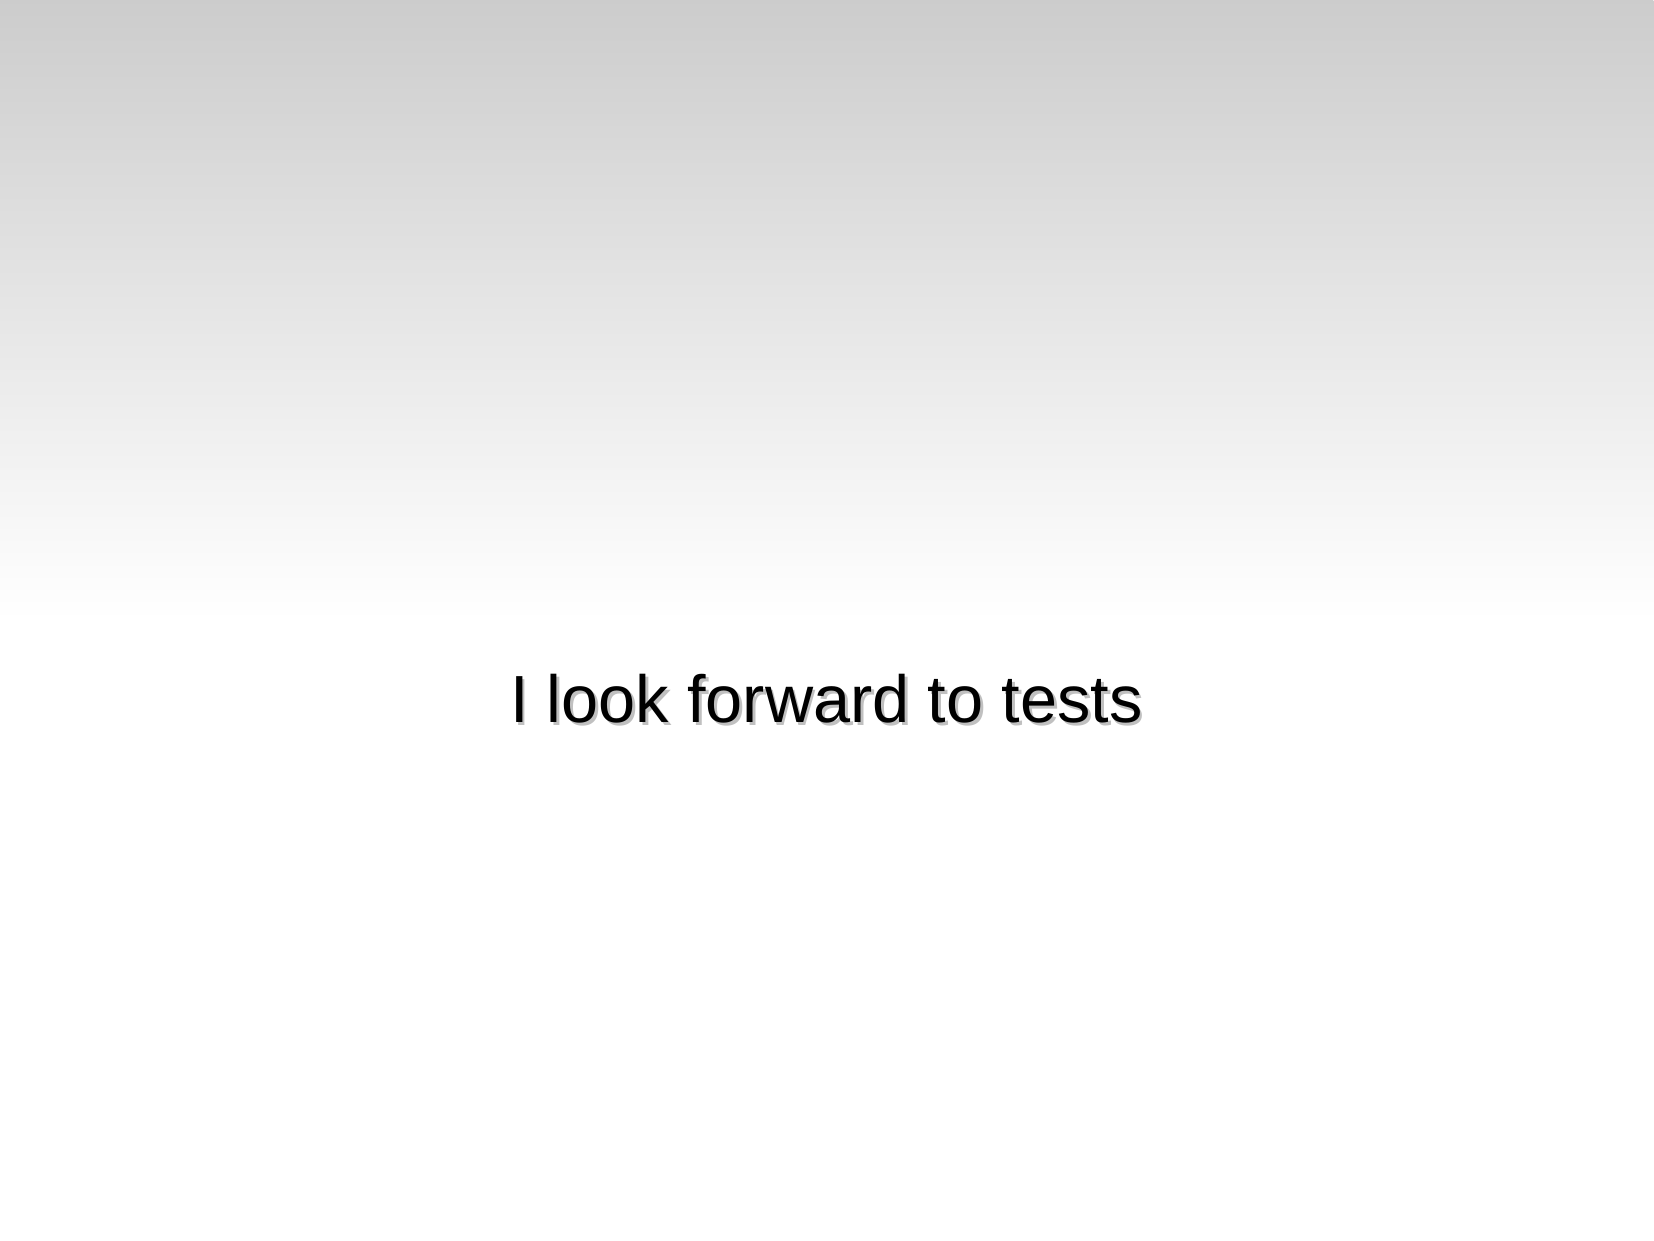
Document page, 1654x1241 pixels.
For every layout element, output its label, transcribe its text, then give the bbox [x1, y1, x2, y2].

subtitle I look forward to tests [82, 290, 1571, 1109]
